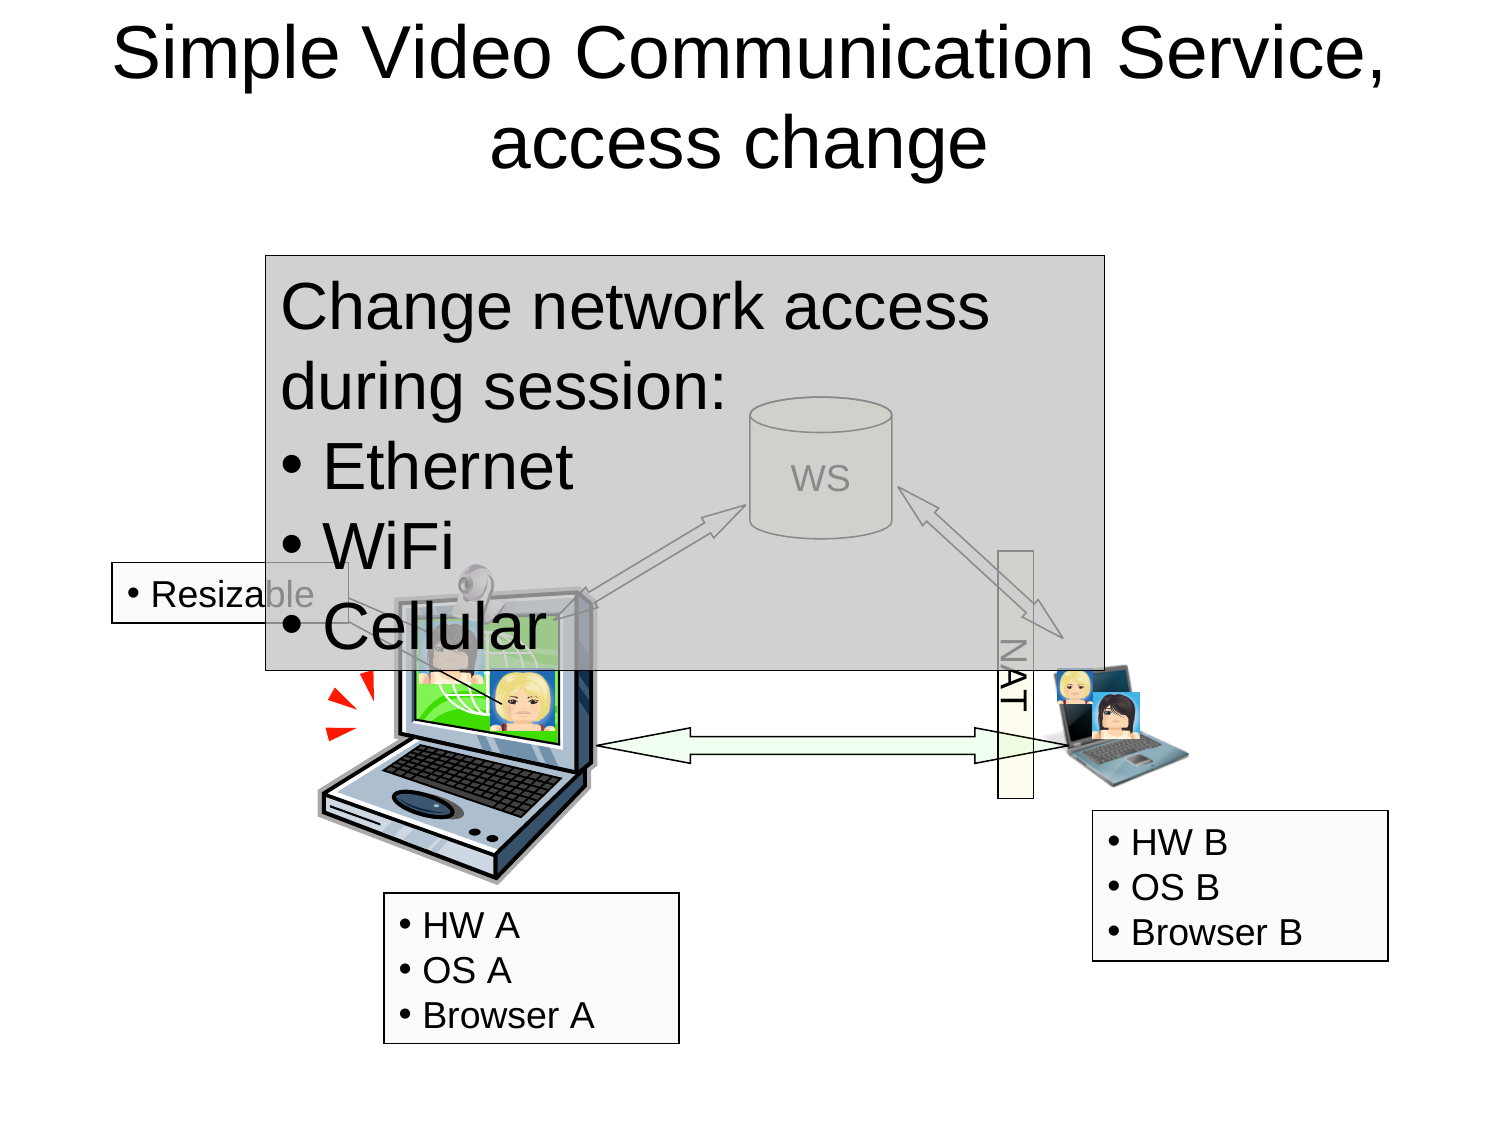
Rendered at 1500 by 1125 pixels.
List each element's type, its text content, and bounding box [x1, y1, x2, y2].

text_box HW B OS B Browser B [1092, 810, 1388, 962]
title Simple Video Communication Service, access change [75, 0, 1426, 282]
text_box NAT [998, 671, 1034, 799]
text_box [1034, 738, 1070, 753]
text_box NAT [1010, 672, 1023, 681]
picture [1033, 645, 1196, 808]
text_box [596, 727, 998, 764]
picture [317, 671, 598, 886]
text_box HW A OS A Browser A [383, 893, 680, 1044]
text_box Change network access during session: Ethernet WiFi Cellular [265, 255, 1105, 671]
text_box Resizable [112, 562, 265, 623]
